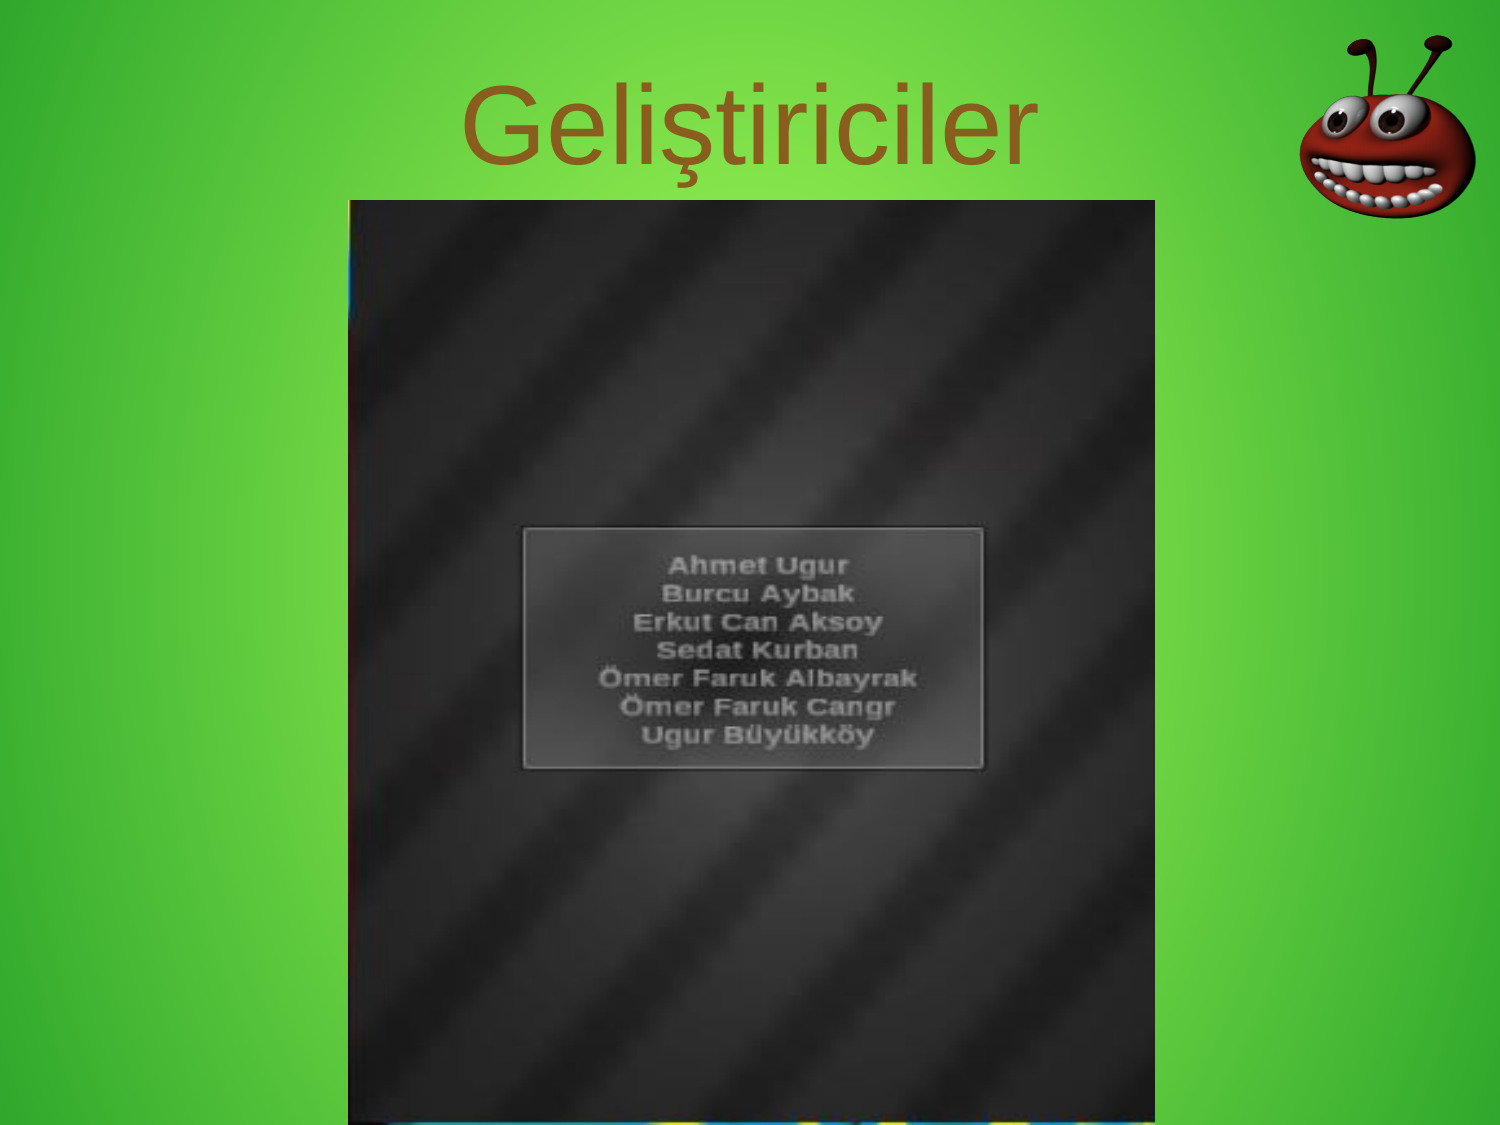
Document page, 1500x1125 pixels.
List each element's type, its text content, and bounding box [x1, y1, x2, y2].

text_box Geliştiriciler [75, 45, 1426, 362]
picture [1299, 35, 1477, 219]
picture [348, 200, 1155, 1125]
